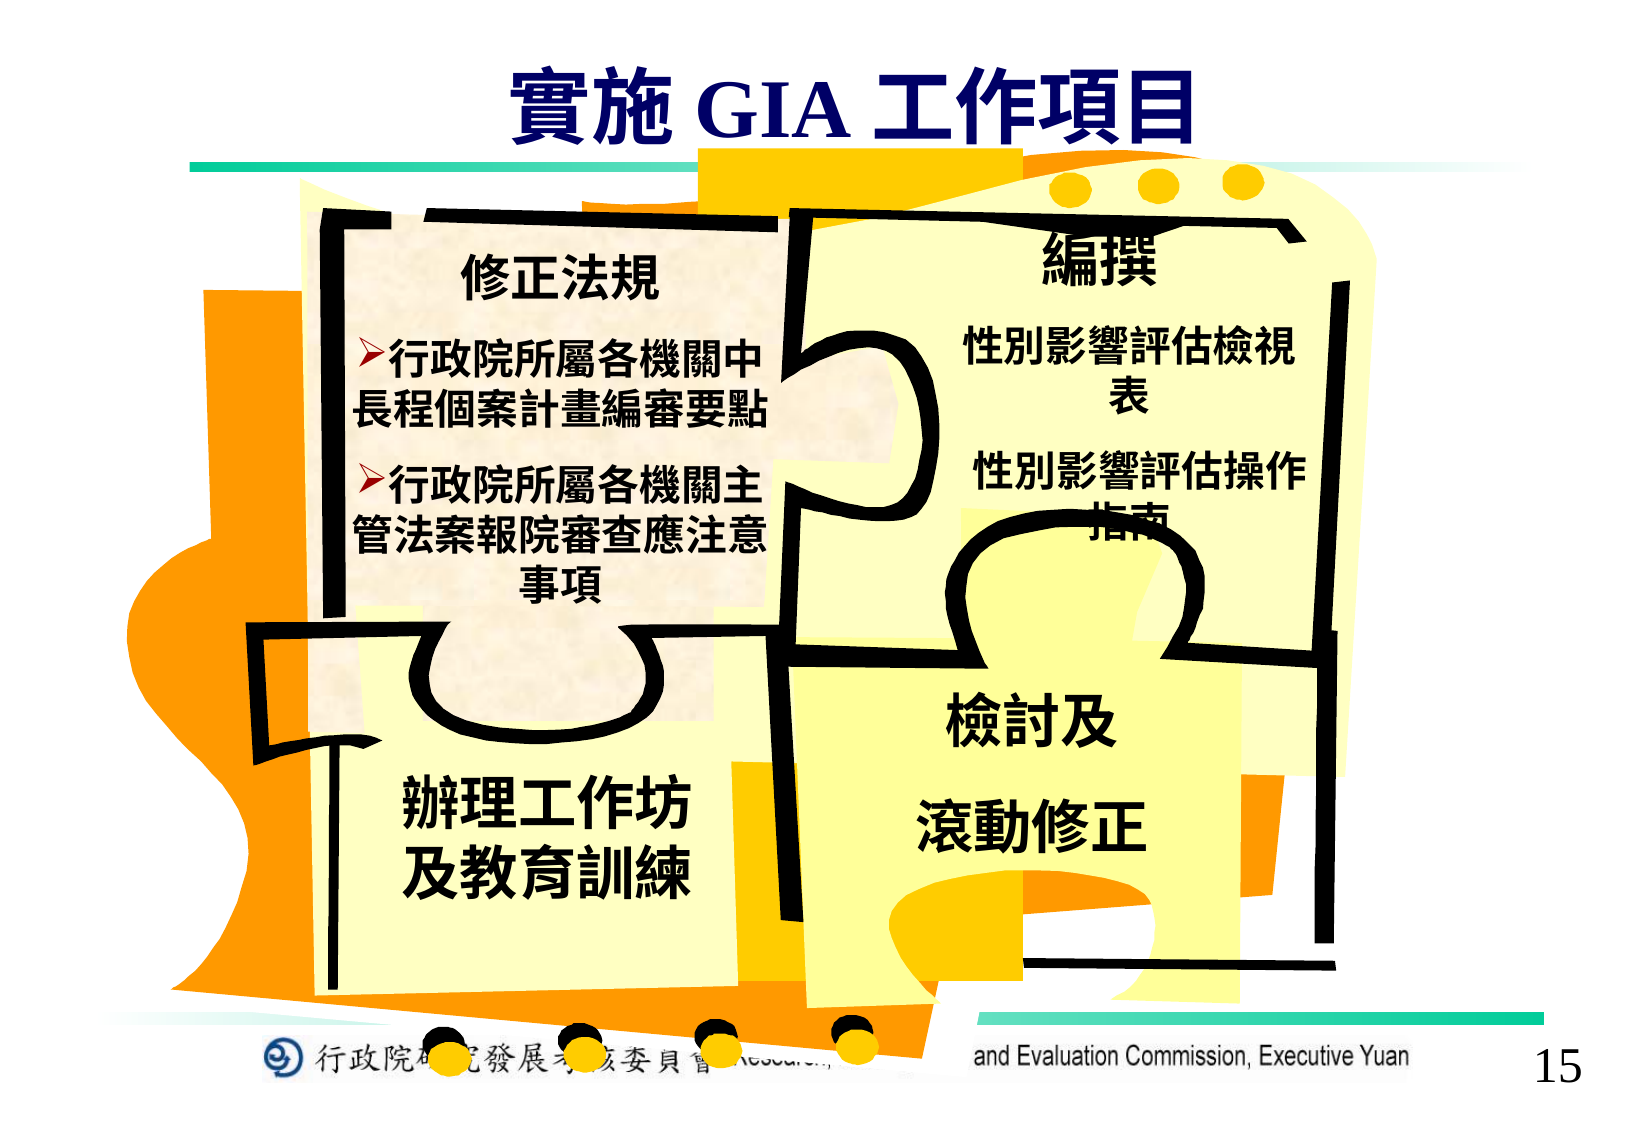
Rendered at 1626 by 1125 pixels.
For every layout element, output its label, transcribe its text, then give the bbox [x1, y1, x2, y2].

text_box 編撰 性別影響評估檢視表 性別影響評估操作指南 [901, 215, 1327, 554]
text_box [80, 148, 1377, 1078]
text_box 辦理工作坊及教育訓練 [381, 758, 714, 915]
text_box 檢討及 滾動修正 [865, 676, 1198, 869]
text_box 修正法規 行政院所屬各機關中長程個案計畫編審要點 行政院所屬各機關主管法案報院審查應注意事項 [322, 239, 799, 617]
text_box 實施GIA工作項目 [87, 54, 1626, 155]
picture [262, 1035, 1415, 1083]
